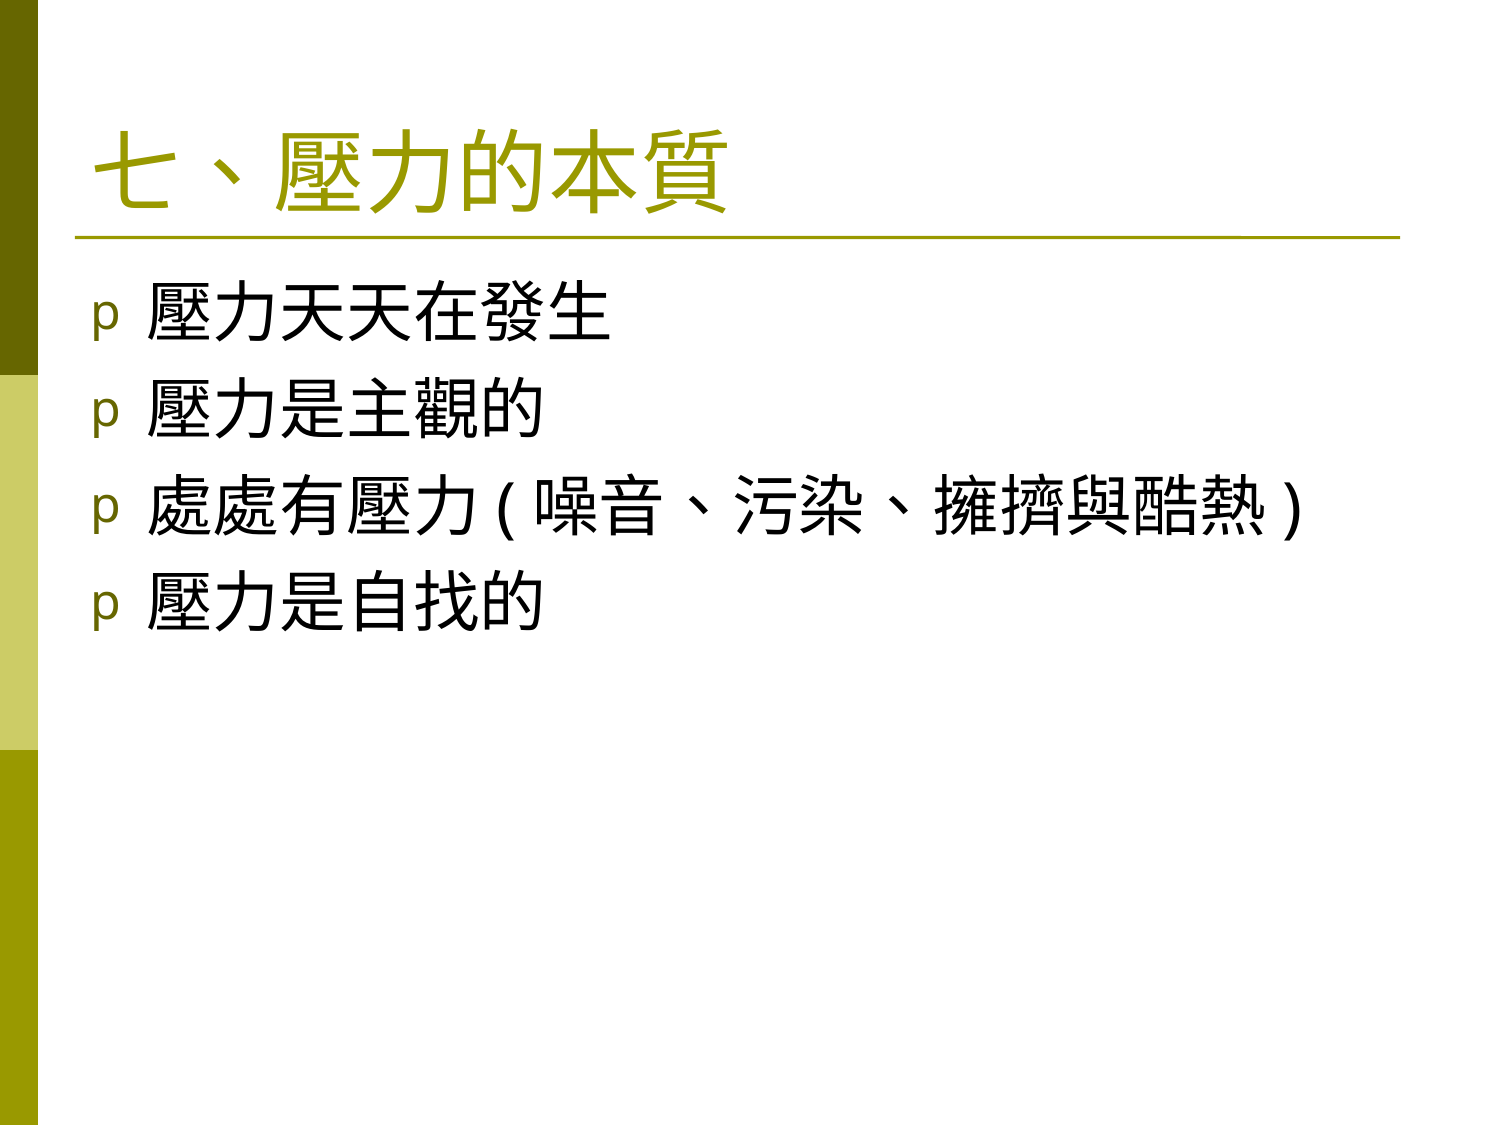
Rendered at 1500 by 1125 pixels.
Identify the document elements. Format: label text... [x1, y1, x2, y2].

list 壓力天天在發生 壓力是主觀的 處處有壓力(噪音、污染、擁擠與酷熱) 壓力是自找的 [75, 262, 1426, 1006]
title 七、壓力的本質 [75, 45, 1426, 233]
